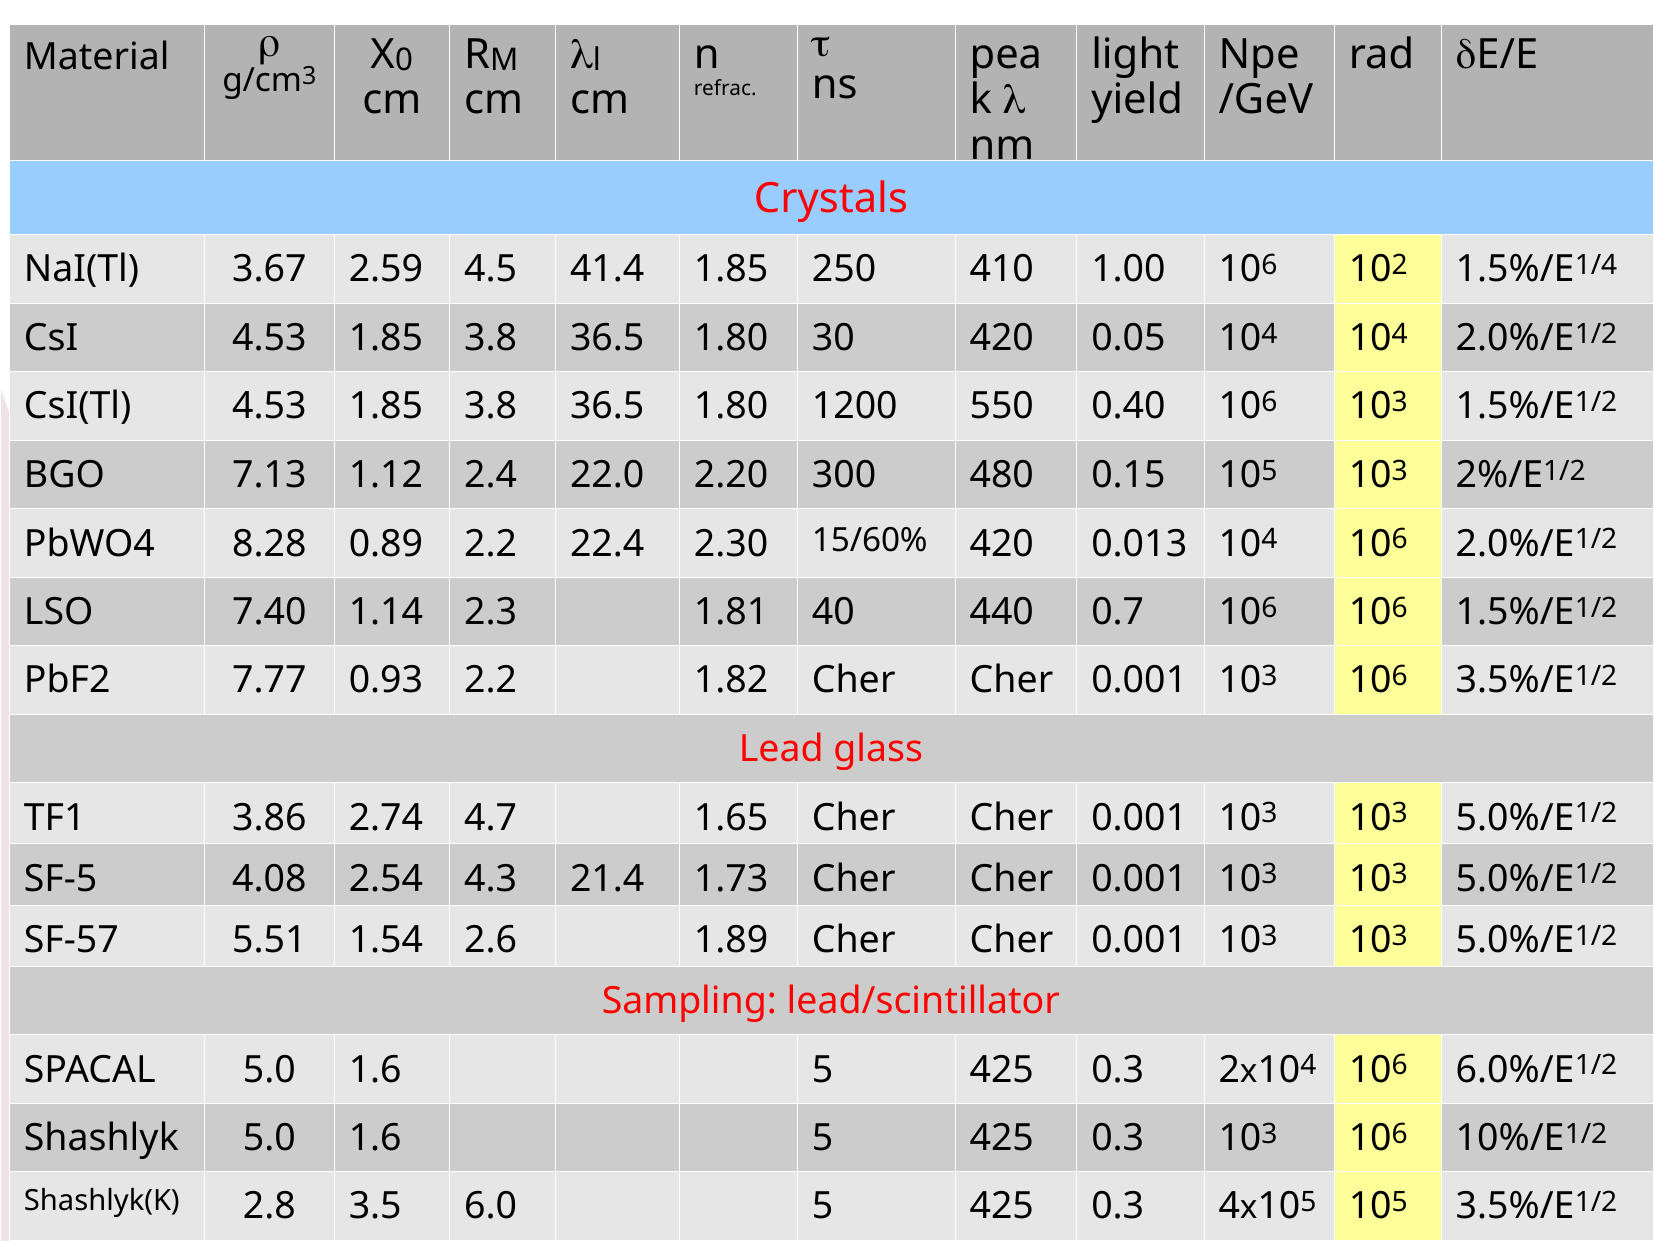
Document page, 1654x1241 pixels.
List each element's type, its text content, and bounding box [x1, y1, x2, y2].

table_cell 250 [798, 235, 955, 303]
table_cell Shashlyk [10, 1104, 204, 1171]
table_cell 0.89 [335, 509, 449, 577]
table_cell SF-5 [10, 844, 204, 905]
table_cell 15/60% [798, 509, 955, 577]
table_cell 5.0 [205, 1035, 334, 1103]
table_cell 105 [1335, 1172, 1441, 1240]
table_cell [556, 1104, 679, 1171]
table_cell 102 [1335, 235, 1441, 303]
table_cell 104 [1335, 304, 1441, 371]
table_cell CsI [10, 304, 204, 371]
table_cell 1.89 [680, 906, 797, 966]
table_cell 104 [1205, 509, 1334, 577]
table_cell Shashlyk(K) [10, 1172, 204, 1240]
table_cell [680, 1035, 797, 1103]
table_header r g/cm3 [205, 25, 334, 160]
table_cell 2.74 [335, 783, 449, 843]
table_cell 2.4 [450, 441, 555, 508]
table_cell [556, 906, 679, 966]
table_header X0 cm [335, 25, 449, 160]
table_cell 7.40 [205, 578, 334, 645]
table_cell 1.73 [680, 844, 797, 905]
table_cell 2.3 [450, 578, 555, 645]
table_cell 103 [1335, 372, 1441, 440]
table_cell 4.53 [205, 372, 334, 440]
table_cell 2x104 [1205, 1035, 1334, 1103]
table_cell 36.5 [556, 304, 679, 371]
table_cell 3.8 [450, 304, 555, 371]
table_cell 40 [798, 578, 955, 645]
table_cell SF-57 [10, 906, 204, 966]
table_header dE/E [1442, 25, 1653, 160]
table_cell 103 [1335, 906, 1441, 966]
table_cell 2.6 [450, 906, 555, 966]
table_cell [680, 1172, 797, 1240]
table_cell [680, 1104, 797, 1171]
table_cell 5 [798, 1104, 955, 1171]
table_header rad [1335, 25, 1441, 160]
table_cell 1.80 [680, 304, 797, 371]
table_cell 1.12 [335, 441, 449, 508]
table_cell Crystals [10, 161, 1653, 234]
table_header ll cm [556, 25, 679, 160]
table_cell 2.30 [680, 509, 797, 577]
table_cell Cher [798, 783, 955, 843]
table_header n refrac. [680, 25, 797, 160]
table_cell 106 [1335, 578, 1441, 645]
table_cell 1.6 [335, 1104, 449, 1171]
table_header Material [10, 25, 204, 160]
table_cell 1200 [798, 372, 955, 440]
table_cell 21.4 [556, 844, 679, 905]
table_cell 0.05 [1077, 304, 1204, 371]
table_cell 4.3 [450, 844, 555, 905]
table_cell 1.5%/E1/4 [1442, 235, 1653, 303]
table_cell SPACAL [10, 1035, 204, 1103]
table_cell 10%/E1/2 [1442, 1104, 1653, 1171]
table_cell 5.51 [205, 906, 334, 966]
table_cell 103 [1205, 646, 1334, 714]
table_cell 410 [956, 235, 1076, 303]
table_cell [450, 1104, 555, 1171]
table_cell 106 [1335, 509, 1441, 577]
table_cell Sampling: lead/scintillator [10, 967, 1653, 1034]
table_cell 1.82 [680, 646, 797, 714]
table_cell 1.65 [680, 783, 797, 843]
table_header Npe /GeV [1205, 25, 1334, 160]
table_cell Cher [798, 646, 955, 714]
table_cell Cher [956, 646, 1076, 714]
table_cell 2.0%/E1/2 [1442, 304, 1653, 371]
table_cell 4x105 [1205, 1172, 1334, 1240]
table_cell 2.8 [205, 1172, 334, 1240]
table_cell 6.0%/E1/2 [1442, 1035, 1653, 1103]
table_cell 103 [1205, 844, 1334, 905]
table_cell 5 [798, 1035, 955, 1103]
table_cell 103 [1205, 906, 1334, 966]
table_cell 5 [798, 1172, 955, 1240]
table_cell 420 [956, 304, 1076, 371]
table_header RM cm [450, 25, 555, 160]
table_cell 300 [798, 441, 955, 508]
table_cell 0.3 [1077, 1172, 1204, 1240]
table_cell 1.85 [680, 235, 797, 303]
table_cell 0.013 [1077, 509, 1204, 577]
table_cell 1.5%/E1/2 [1442, 372, 1653, 440]
table_cell 4.08 [205, 844, 334, 905]
table_cell 550 [956, 372, 1076, 440]
table_cell 103 [1335, 441, 1441, 508]
table_cell 7.13 [205, 441, 334, 508]
table_cell 22.0 [556, 441, 679, 508]
table_cell 1.54 [335, 906, 449, 966]
table_cell NaI(Tl) [10, 235, 204, 303]
table_cell 0.001 [1077, 783, 1204, 843]
table_cell 3.5 [335, 1172, 449, 1240]
table_cell Cher [956, 783, 1076, 843]
table_cell 0.15 [1077, 441, 1204, 508]
table_cell 8.28 [205, 509, 334, 577]
table_cell 0.3 [1077, 1104, 1204, 1171]
table_cell 440 [956, 578, 1076, 645]
table_cell 7.77 [205, 646, 334, 714]
table_cell 1.14 [335, 578, 449, 645]
table_cell 425 [956, 1172, 1076, 1240]
table_cell 2.54 [335, 844, 449, 905]
table_cell 0.001 [1077, 646, 1204, 714]
table_cell PbWO4 [10, 509, 204, 577]
table_cell Lead glass [10, 715, 1653, 782]
table_cell BGO [10, 441, 204, 508]
table_cell 6.0 [450, 1172, 555, 1240]
table_cell 2.2 [450, 509, 555, 577]
table_cell 106 [1335, 646, 1441, 714]
table_cell 3.8 [450, 372, 555, 440]
table_cell 0.7 [1077, 578, 1204, 645]
table_cell 0.001 [1077, 906, 1204, 966]
table_cell Cher [956, 906, 1076, 966]
table_cell 104 [1205, 304, 1334, 371]
table_cell 1.81 [680, 578, 797, 645]
table_cell 4.53 [205, 304, 334, 371]
table_cell 2.20 [680, 441, 797, 508]
table_cell 105 [1205, 441, 1334, 508]
table_cell 3.5%/E1/2 [1442, 646, 1653, 714]
table_cell [556, 1172, 679, 1240]
table_cell 22.4 [556, 509, 679, 577]
table_cell 420 [956, 509, 1076, 577]
table_cell 1.6 [335, 1035, 449, 1103]
table_cell 1.85 [335, 372, 449, 440]
table_cell CsI(Tl) [10, 372, 204, 440]
table_cell 3.5%/E1/2 [1442, 1172, 1653, 1240]
table_cell 36.5 [556, 372, 679, 440]
table_cell 103 [1205, 783, 1334, 843]
table_cell [556, 646, 679, 714]
table_cell 106 [1205, 578, 1334, 645]
table_cell Cher [956, 844, 1076, 905]
table_cell 5.0 [205, 1104, 334, 1171]
table_cell 0.93 [335, 646, 449, 714]
table_cell 41.4 [556, 235, 679, 303]
table_cell 3.67 [205, 235, 334, 303]
table_cell 1.00 [1077, 235, 1204, 303]
table_cell [556, 578, 679, 645]
table_cell 2%/E1/2 [1442, 441, 1653, 508]
table_cell 103 [1335, 844, 1441, 905]
table_cell [556, 783, 679, 843]
table_cell Cher [798, 906, 955, 966]
table_cell 425 [956, 1104, 1076, 1171]
table_cell 1.85 [335, 304, 449, 371]
table_cell 5.0%/E1/2 [1442, 783, 1653, 843]
table_cell 1.80 [680, 372, 797, 440]
table_cell [556, 1035, 679, 1103]
table_cell 5.0%/E1/2 [1442, 844, 1653, 905]
table_cell 425 [956, 1035, 1076, 1103]
table_cell PbF2 [10, 646, 204, 714]
table_cell 4.5 [450, 235, 555, 303]
table_cell 2.0%/E1/2 [1442, 509, 1653, 577]
table_cell 0.001 [1077, 844, 1204, 905]
table_cell 4.7 [450, 783, 555, 843]
table_cell 106 [1205, 235, 1334, 303]
table_cell 106 [1335, 1035, 1441, 1103]
table_cell [450, 1035, 555, 1103]
table_cell 30 [798, 304, 955, 371]
table_cell 480 [956, 441, 1076, 508]
table_header light yield [1077, 25, 1204, 160]
table_cell 103 [1335, 783, 1441, 843]
table_cell 103 [1205, 1104, 1334, 1171]
table_cell 5.0%/E1/2 [1442, 906, 1653, 966]
table_cell 3.86 [205, 783, 334, 843]
table_cell TF1 [10, 783, 204, 843]
table_header t ns [798, 25, 955, 160]
table_cell 2.59 [335, 235, 449, 303]
table_cell 0.3 [1077, 1035, 1204, 1103]
table_cell Cher [798, 844, 955, 905]
table_cell 1.5%/E1/2 [1442, 578, 1653, 645]
table_cell 106 [1205, 372, 1334, 440]
table_cell LSO [10, 578, 204, 645]
table_cell 2.2 [450, 646, 555, 714]
table_cell 106 [1335, 1104, 1441, 1171]
table_cell 0.40 [1077, 372, 1204, 440]
table_header peak l nm [956, 25, 1076, 160]
